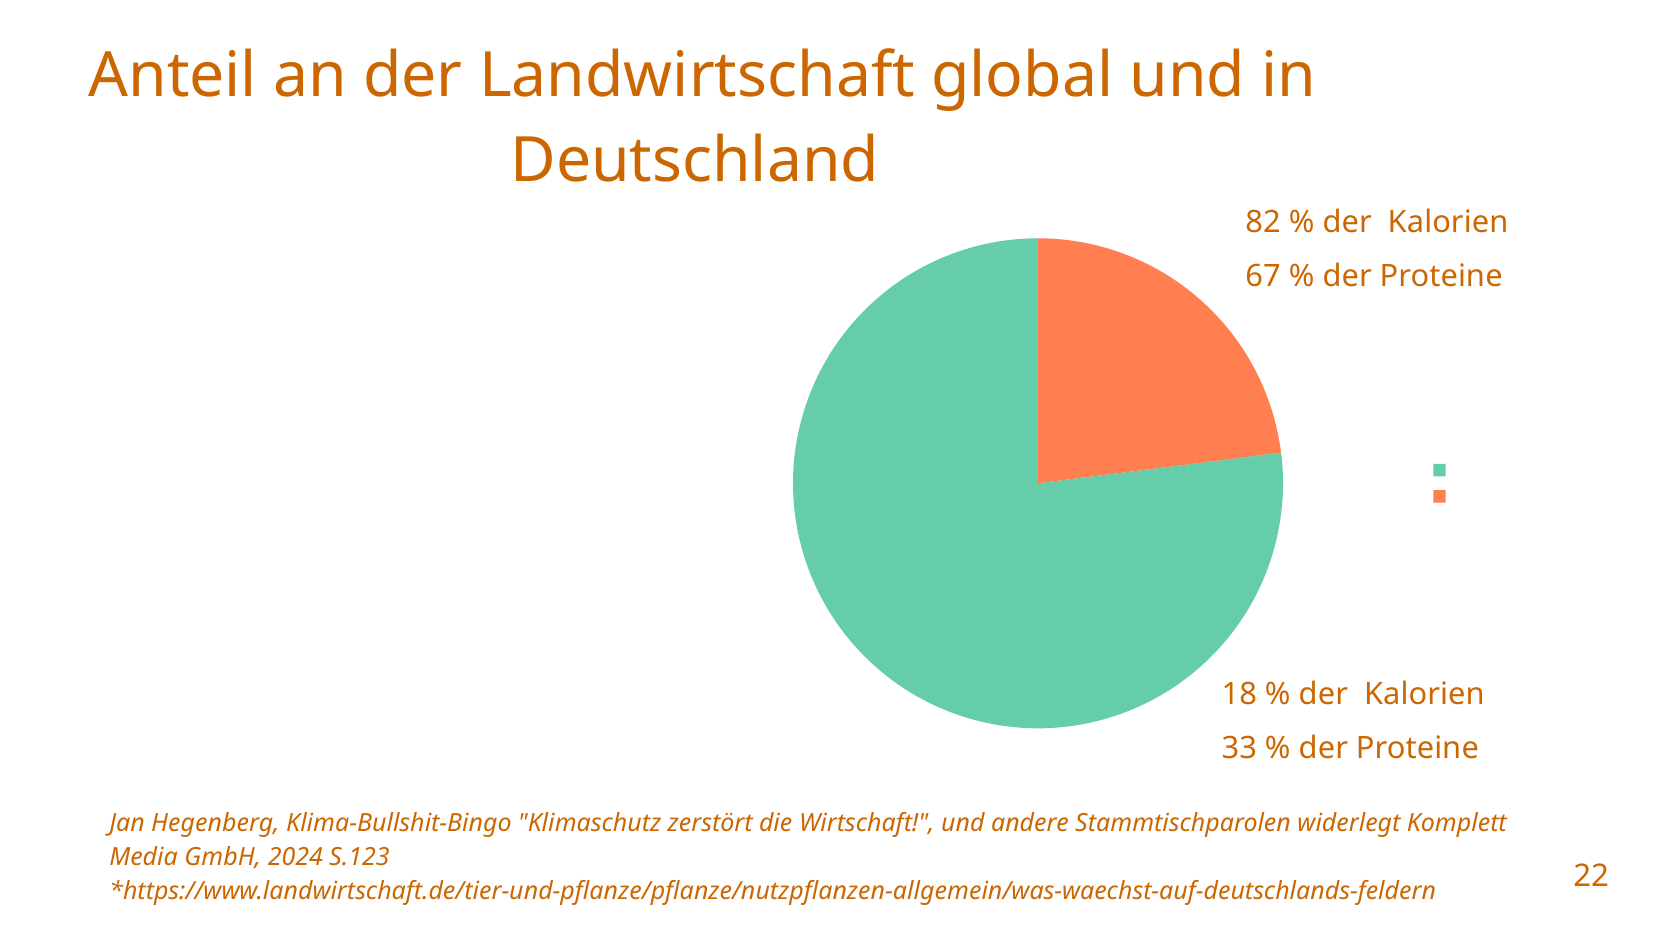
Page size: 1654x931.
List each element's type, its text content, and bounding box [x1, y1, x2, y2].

list 82 % der Kalorien 67 % der Proteine [1175, 198, 1654, 296]
list 18 % der Kalorien 33 % der Proteine [1151, 671, 1654, 768]
picture [649, 217, 1595, 750]
title Anteil an der Landwirtschaft global und in Deutschland [88, 37, 1489, 193]
text_box Jan Hegenberg, Klima-Bullshit-Bingo "Klimaschutz zerstört die Wirtschaft!", und andere Stammtischparolen widerlegt Komplett Media GmbH, 2024 S.123 *https://www.landwirtschaft.de/tier-und-pflanze/pflanze/nutzpflanzen-allgemein/was-waechst-auf-deutschlands-feldern [94, 797, 1536, 931]
